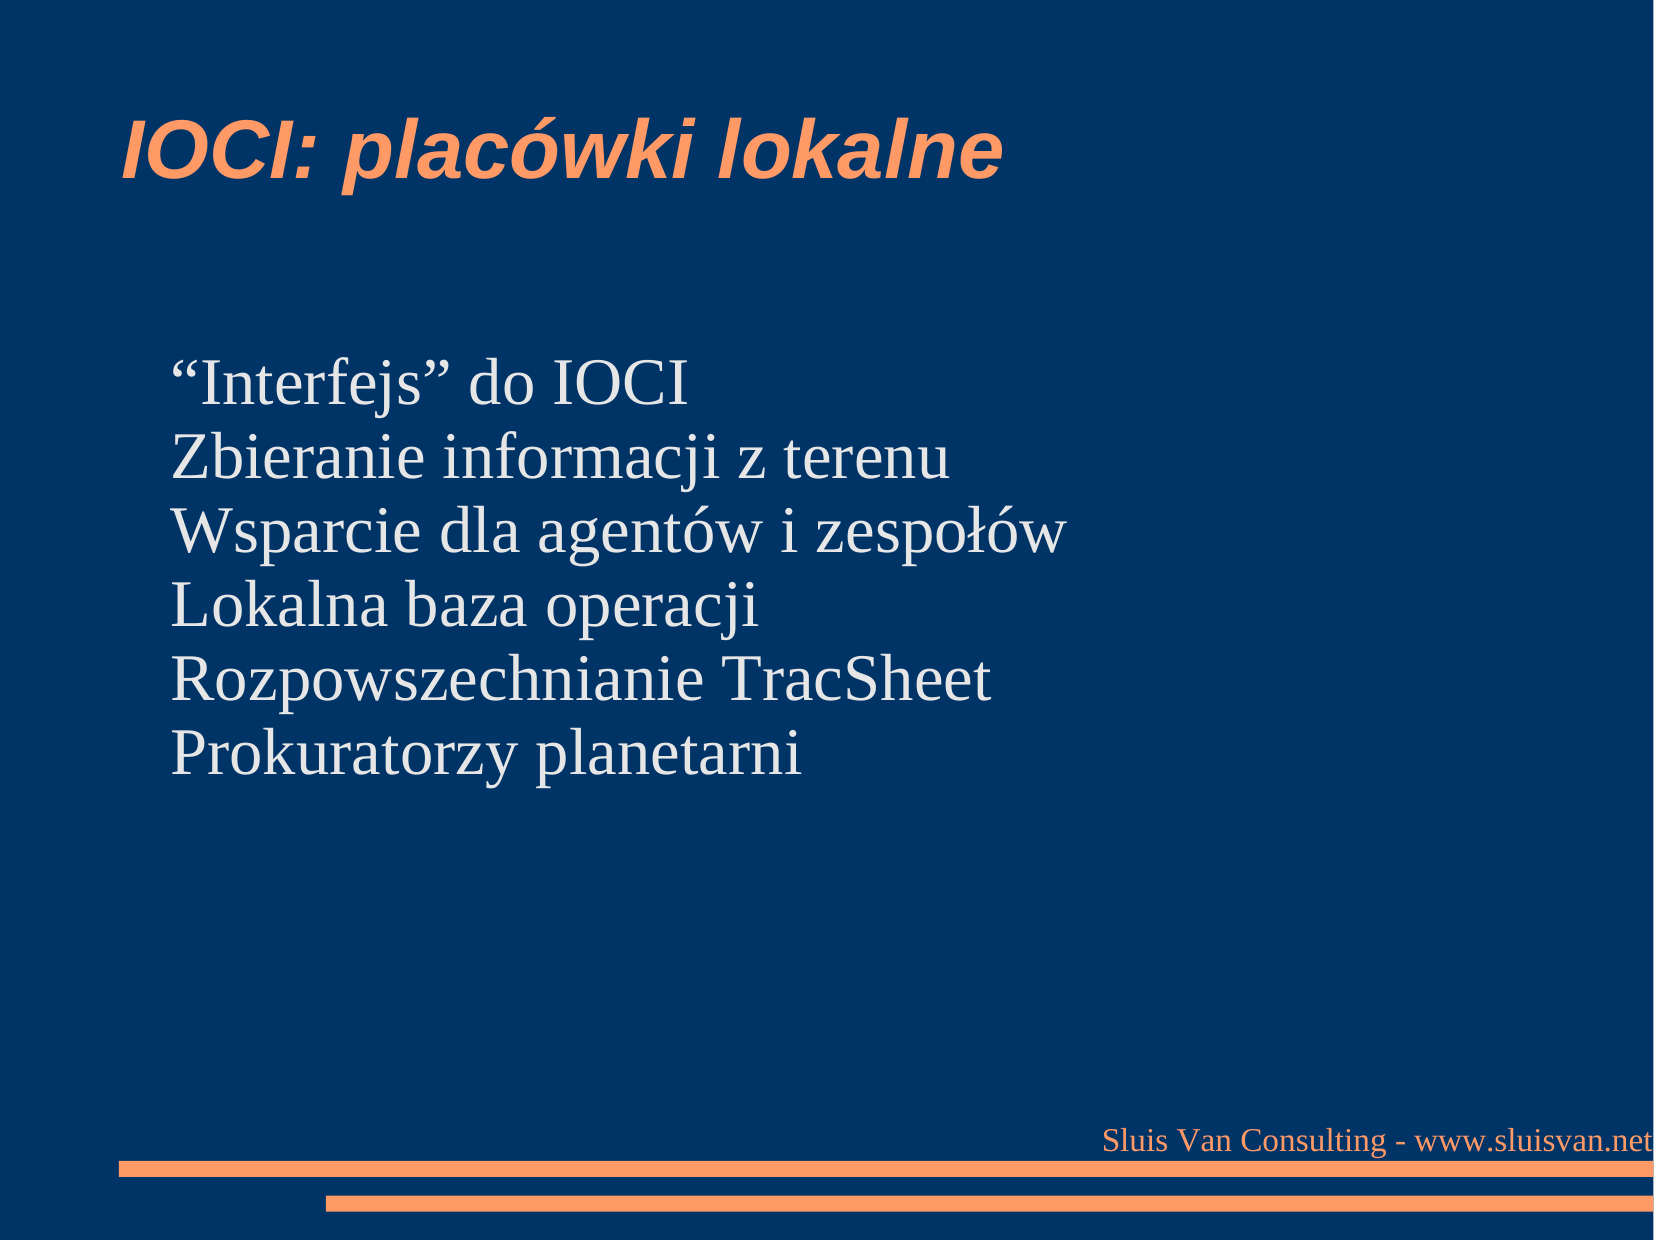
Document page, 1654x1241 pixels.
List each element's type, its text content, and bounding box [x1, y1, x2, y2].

title IOCI: placówki lokalne [121, 46, 1534, 254]
list “Interfejs” do IOCI Zbieranie informacji z terenu Wsparcie dla agentów i zespołów Lokalna baza operacji Rozpowszechnianie TracSheet Prokuratorzy planetarni [152, 344, 1534, 1127]
